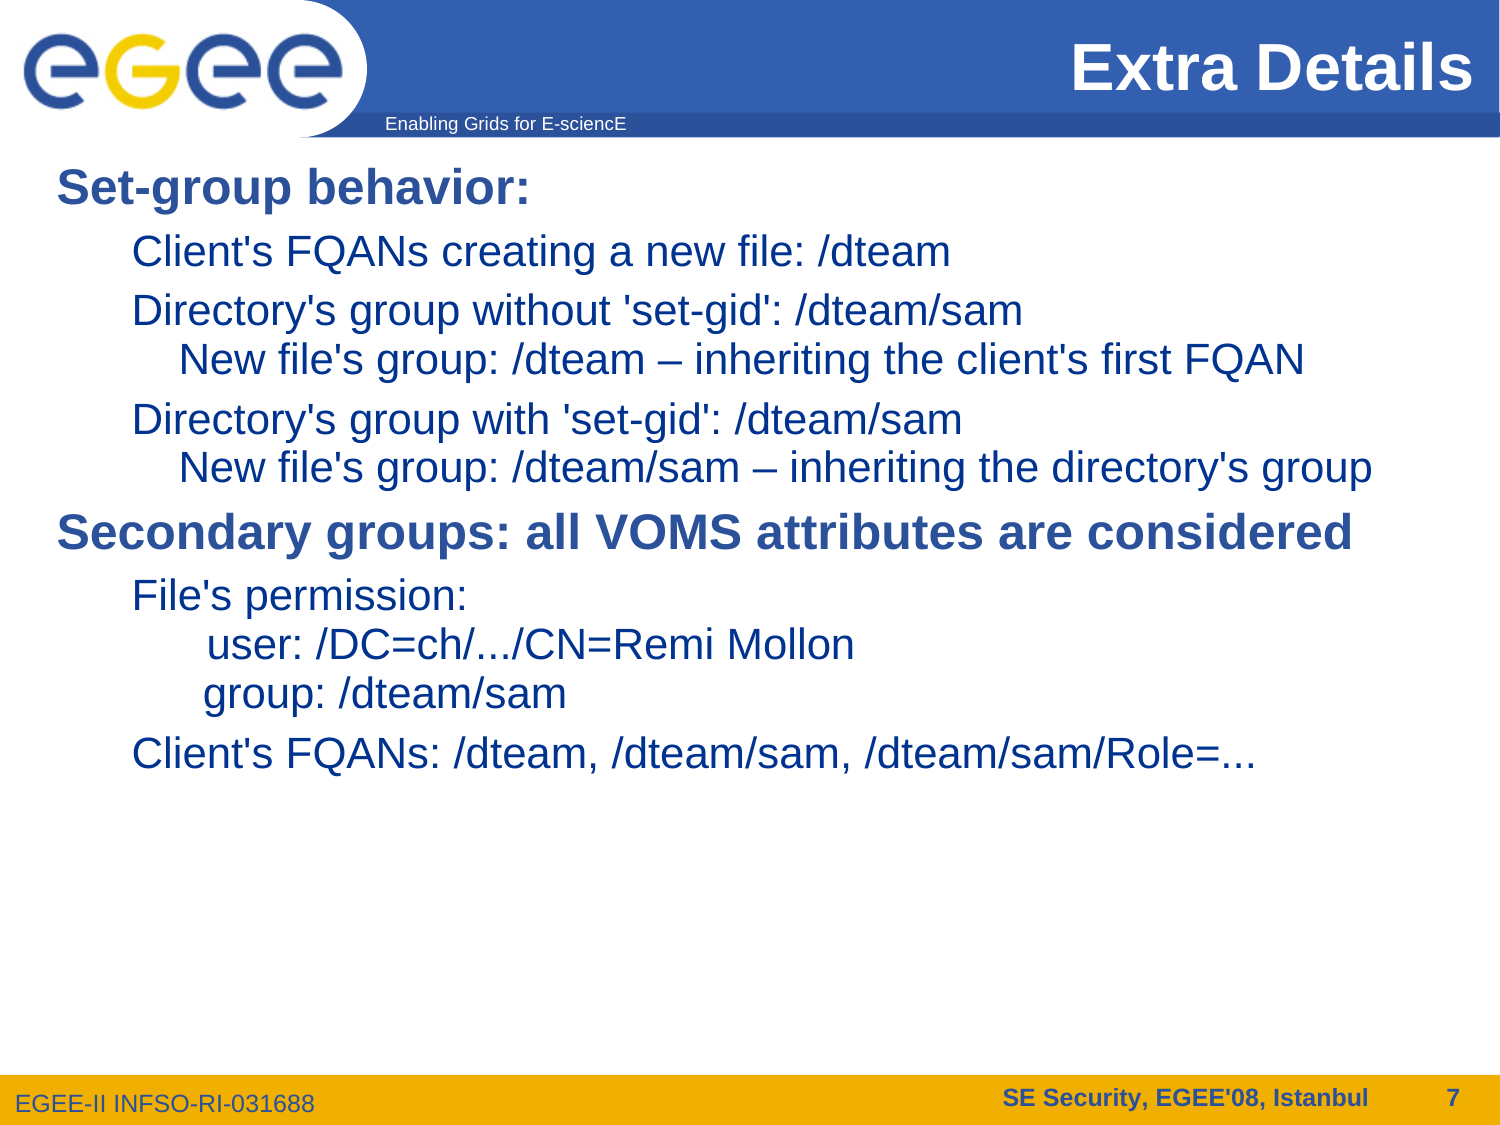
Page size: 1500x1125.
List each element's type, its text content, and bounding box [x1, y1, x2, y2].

title Extra Details [369, 18, 1475, 117]
picture [18, 30, 349, 112]
list Set-group behavior: Client's FQANs creating a new file: /dteam Directory's group without 'set-gid': /dteam/sam New file's group: /dteam – inheriting the client's first FQAN Directory's group with 'set-gid': /dteam/sam New file's group: /dteam/sam – inheriting the directory's group Secondary groups: all VOMS attributes are considered File's permission: user: /DC=ch/.../CN=Remi Mollon group: /dteam/sam Client's FQANs: /dteam, /dteam/sam, /dteam/sam/Role=... [56, 159, 1466, 1036]
